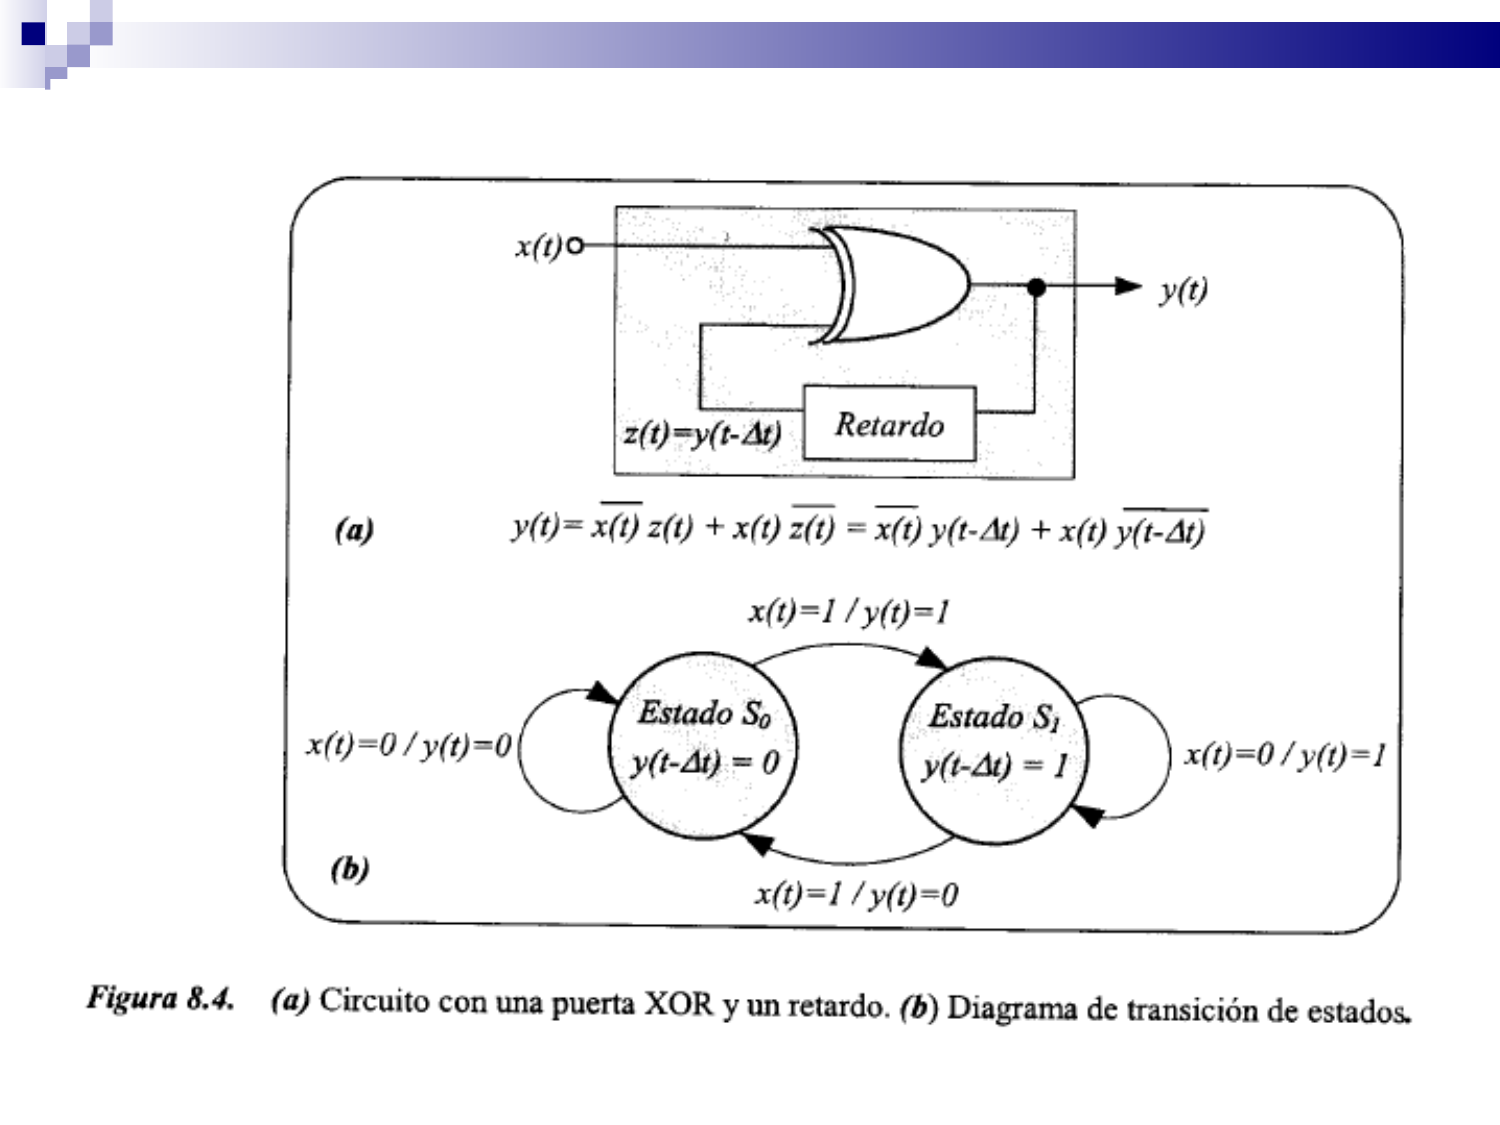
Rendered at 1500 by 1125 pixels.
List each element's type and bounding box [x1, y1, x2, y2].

picture [50, 79, 1450, 1046]
